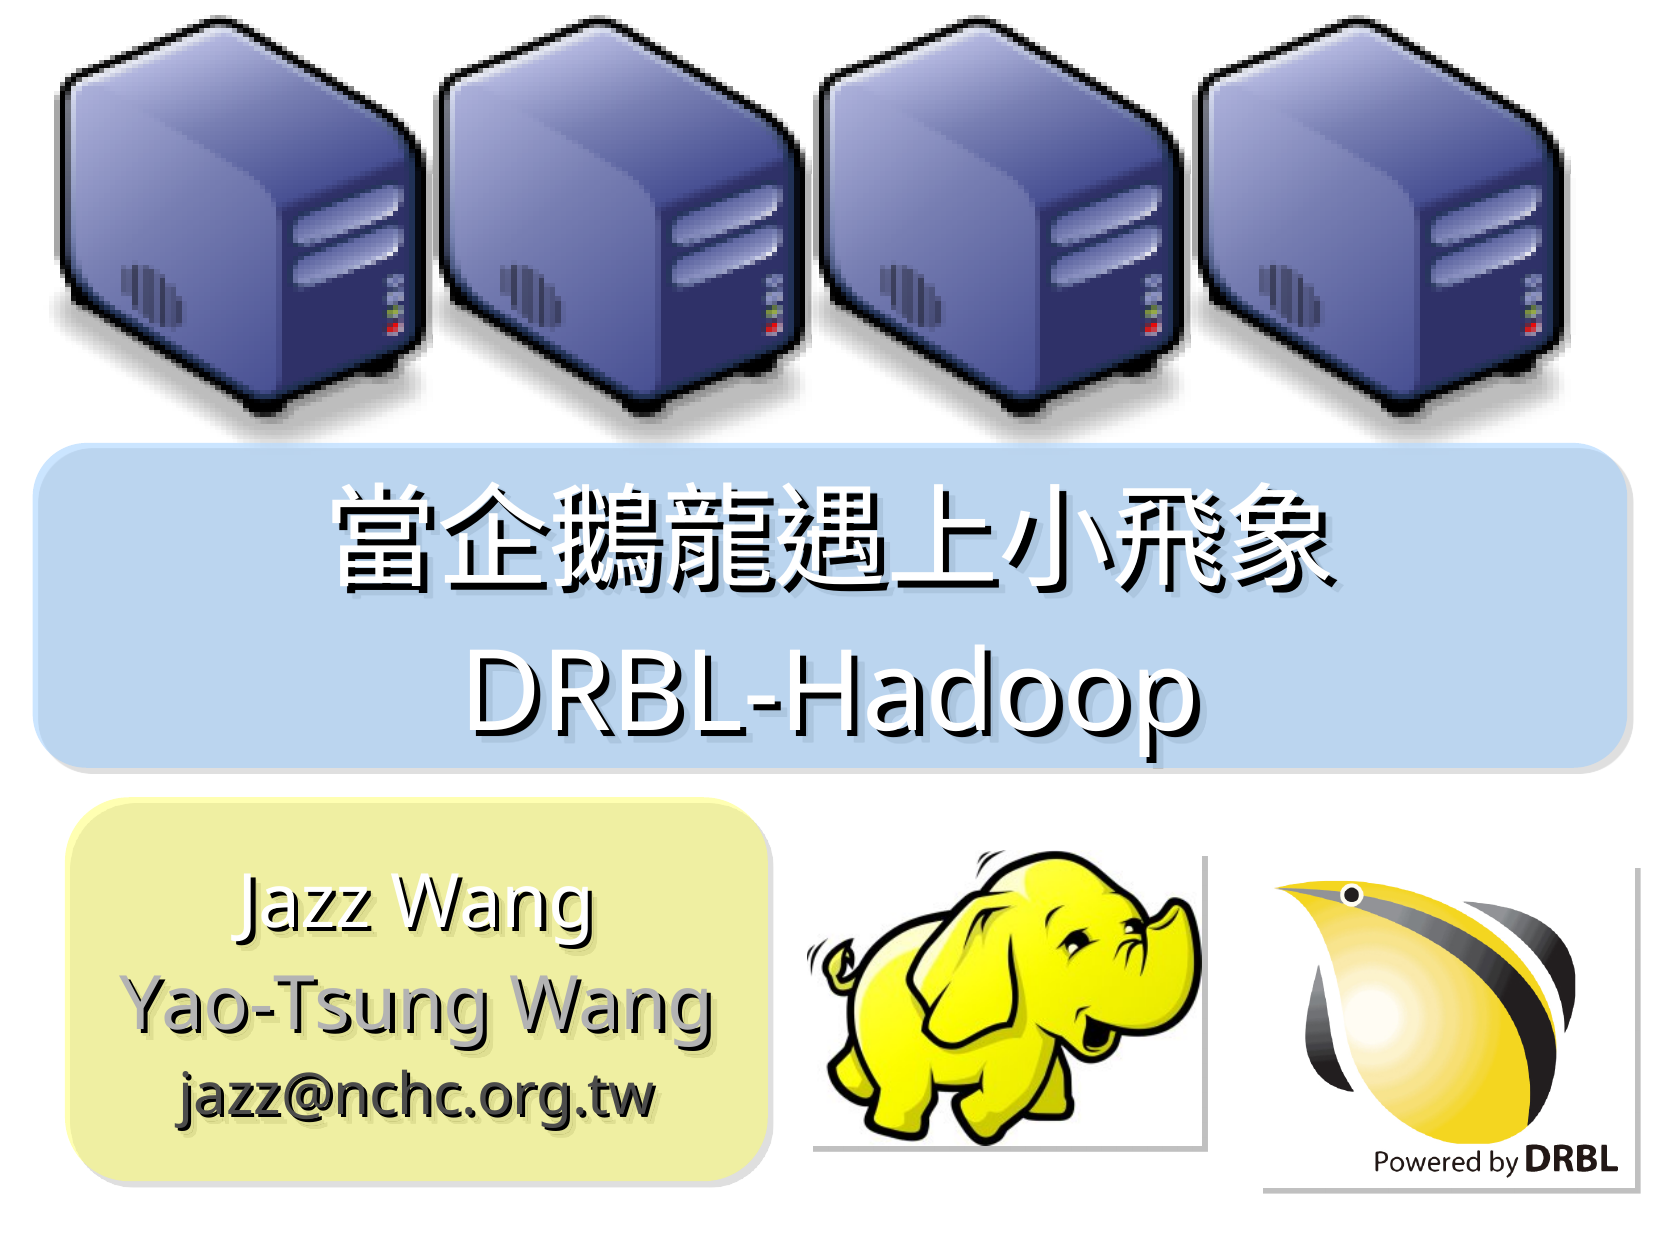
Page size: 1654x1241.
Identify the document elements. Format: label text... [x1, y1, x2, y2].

picture [27, 2, 1609, 502]
picture [807, 850, 1202, 1146]
picture [1257, 862, 1635, 1188]
text_box Jazz Wang Yao-Tsung Wang jazz@nchc.org.tw [64, 797, 768, 1182]
text_box 當企鵝龍遇上小飛象 DRBL-Hadoop [32, 442, 1628, 768]
